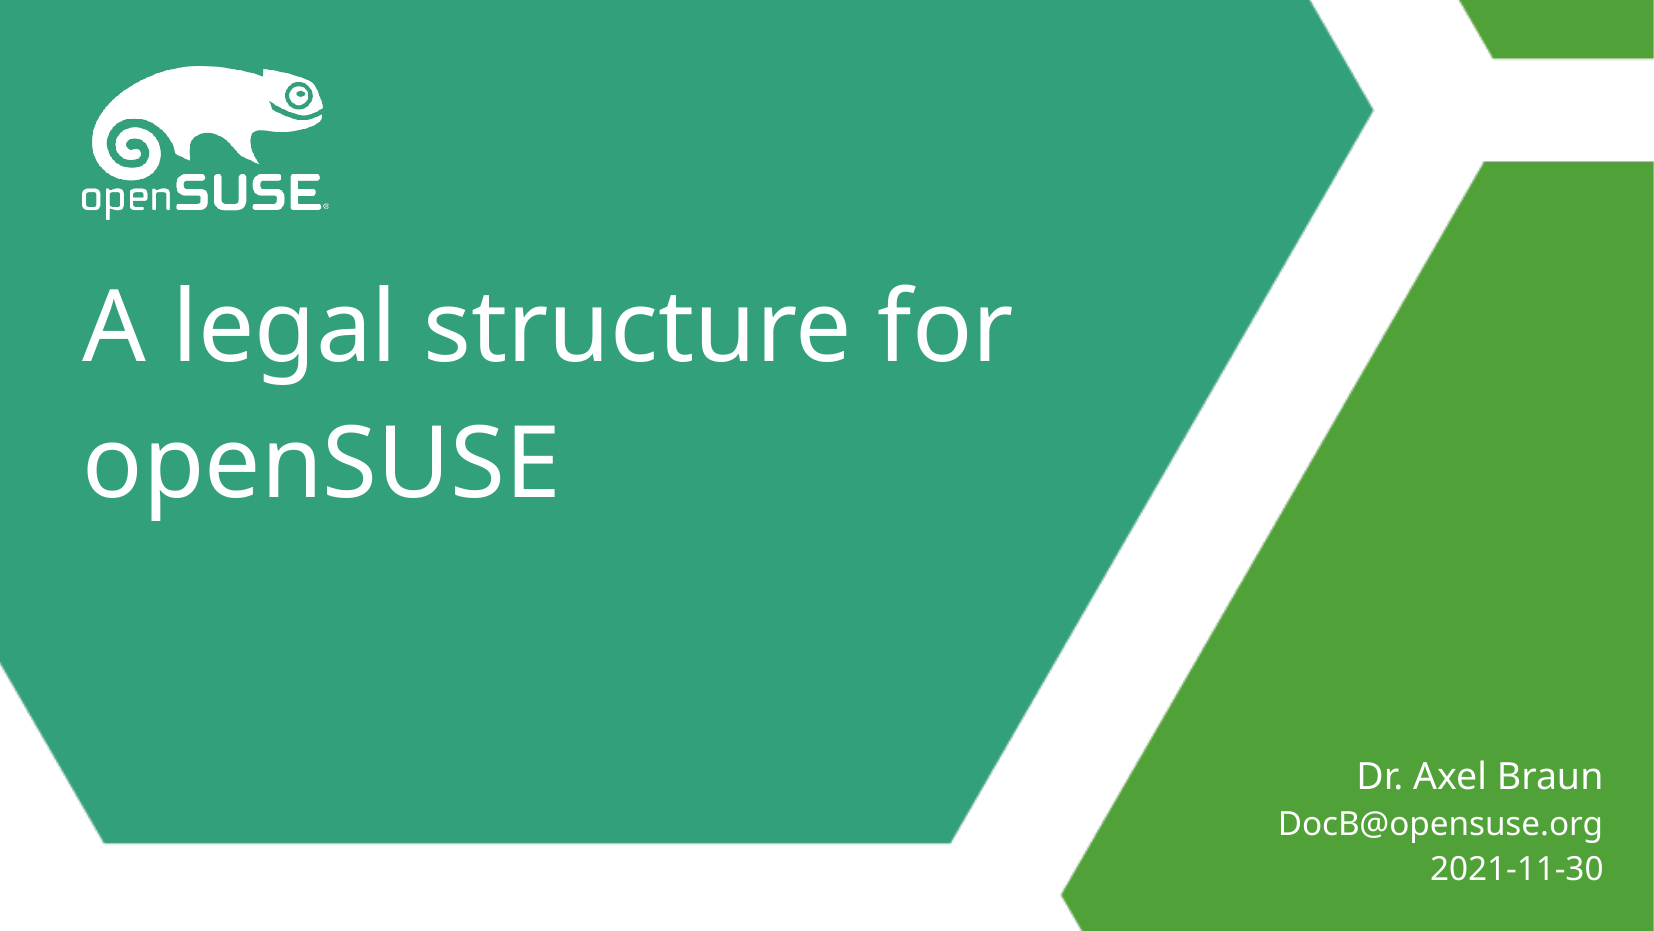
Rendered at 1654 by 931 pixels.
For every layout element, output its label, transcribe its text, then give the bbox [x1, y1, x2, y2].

picture [0, 0, 1654, 931]
subtitle Dr. Axel Braun DocB@opensuse.org 2021-11-30 [1177, 686, 1604, 931]
title A legal structure for openSUSE [82, 238, 1218, 680]
